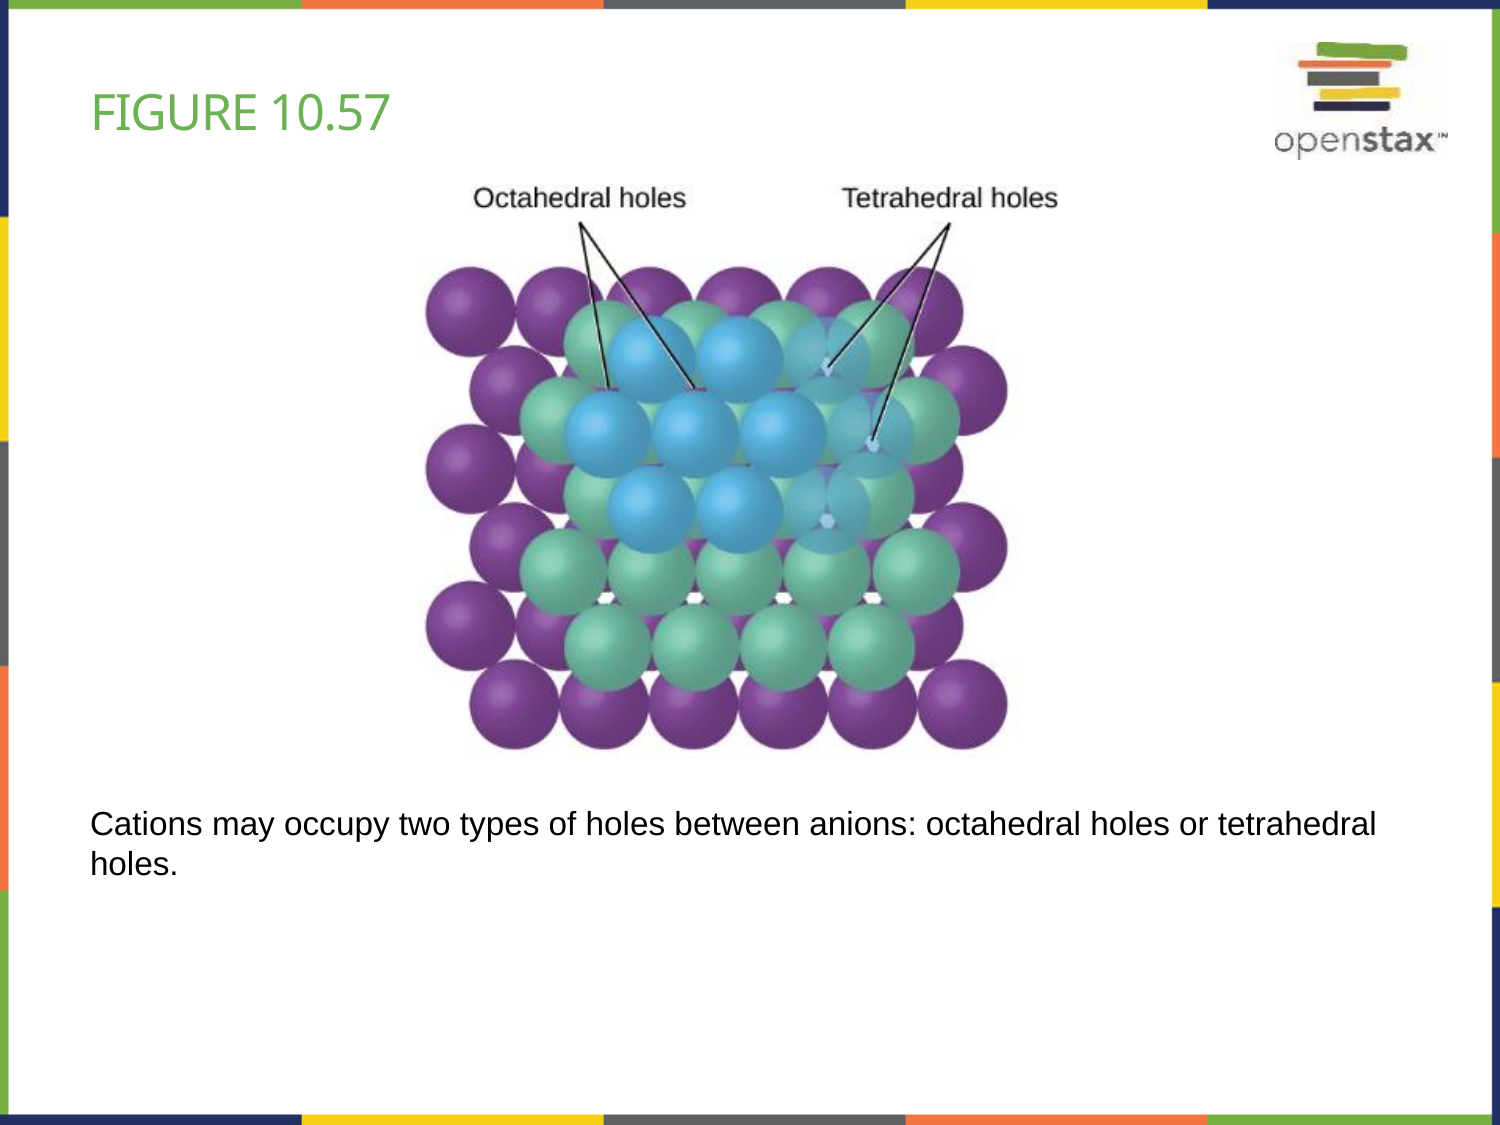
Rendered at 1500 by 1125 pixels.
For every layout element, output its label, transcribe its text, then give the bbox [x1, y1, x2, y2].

picture [0, 0, 1500, 1125]
title Figure 10.57 [75, 39, 1398, 148]
list Cations may occupy two types of holes between anions: octahedral holes or tetrahedral holes. [75, 794, 1398, 986]
